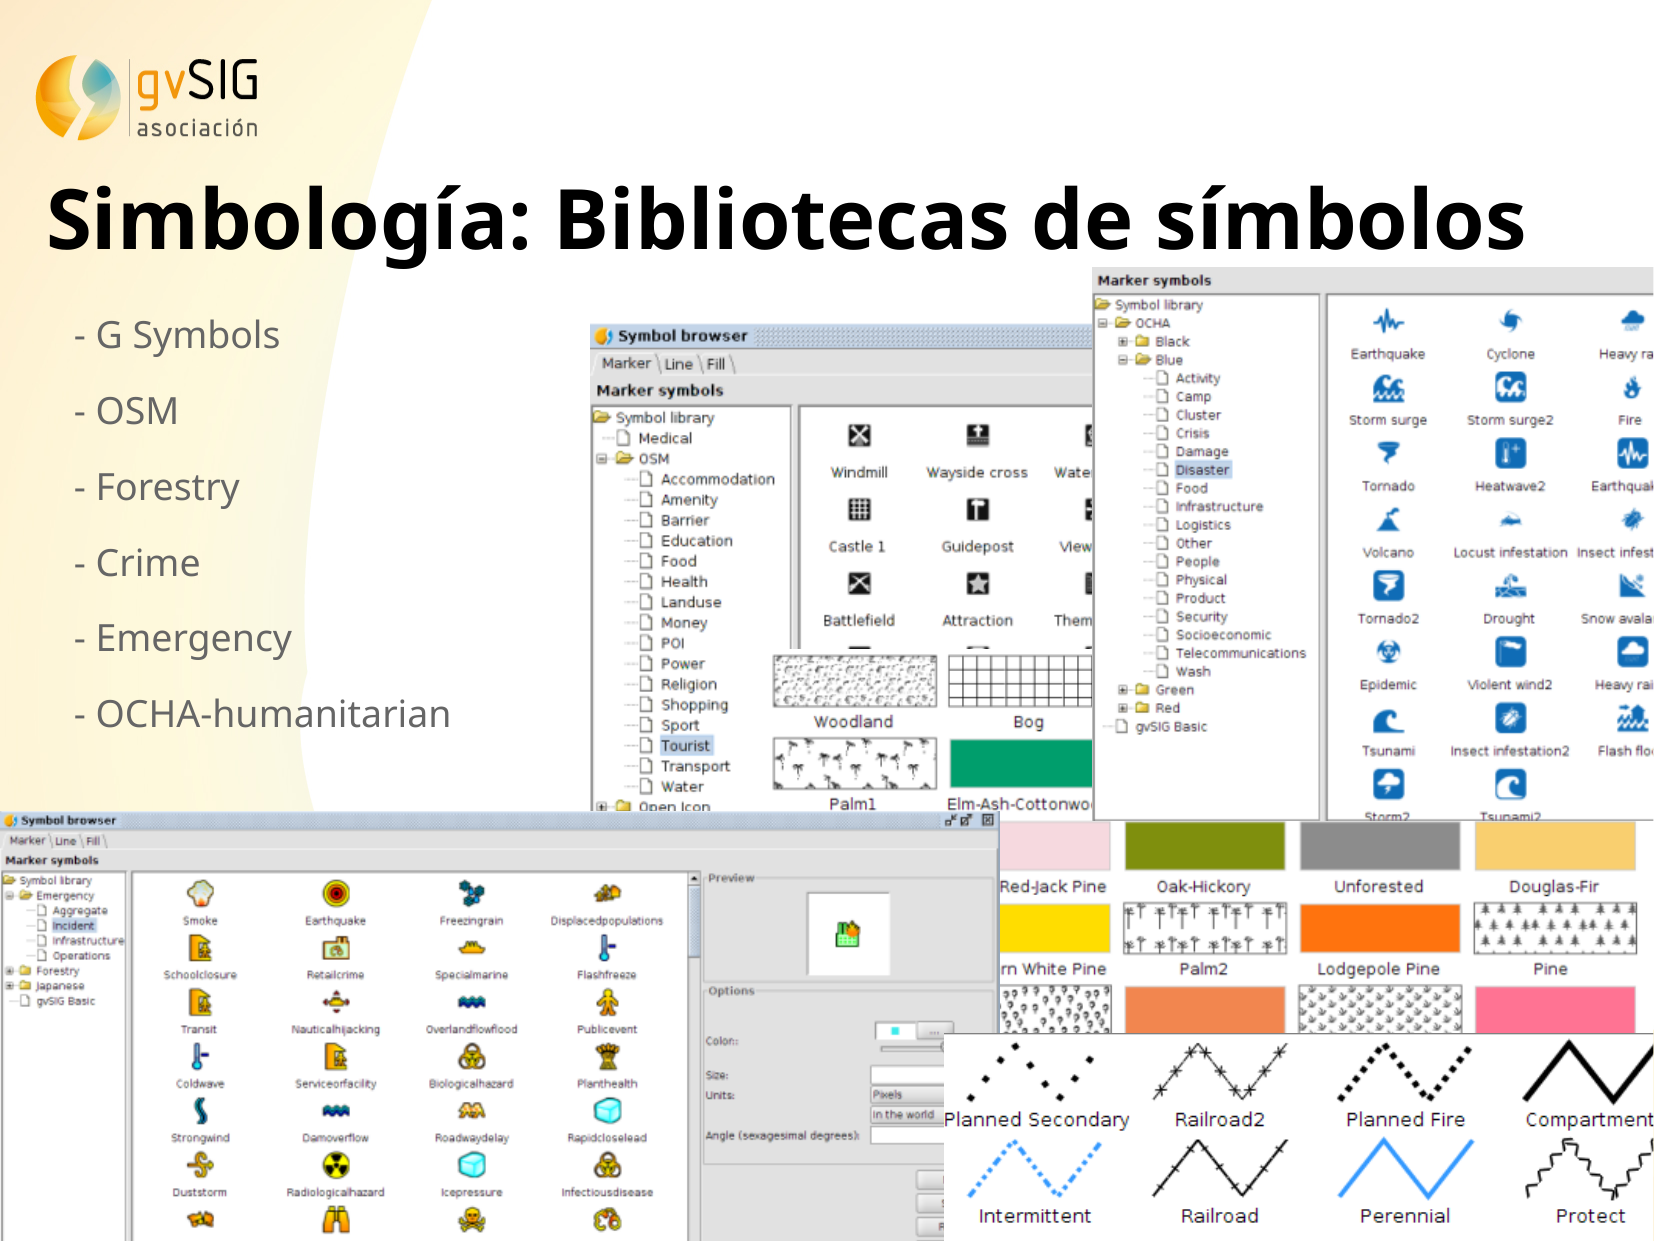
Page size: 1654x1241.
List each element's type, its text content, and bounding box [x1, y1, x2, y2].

title Simbología: Bibliotecas de símbolos [46, 170, 1534, 265]
picture [0, 0, 1654, 1241]
text_box - G Symbols - OSM - Forestry - Crime - Emergency - OCHA-humanitarian [59, 301, 674, 811]
